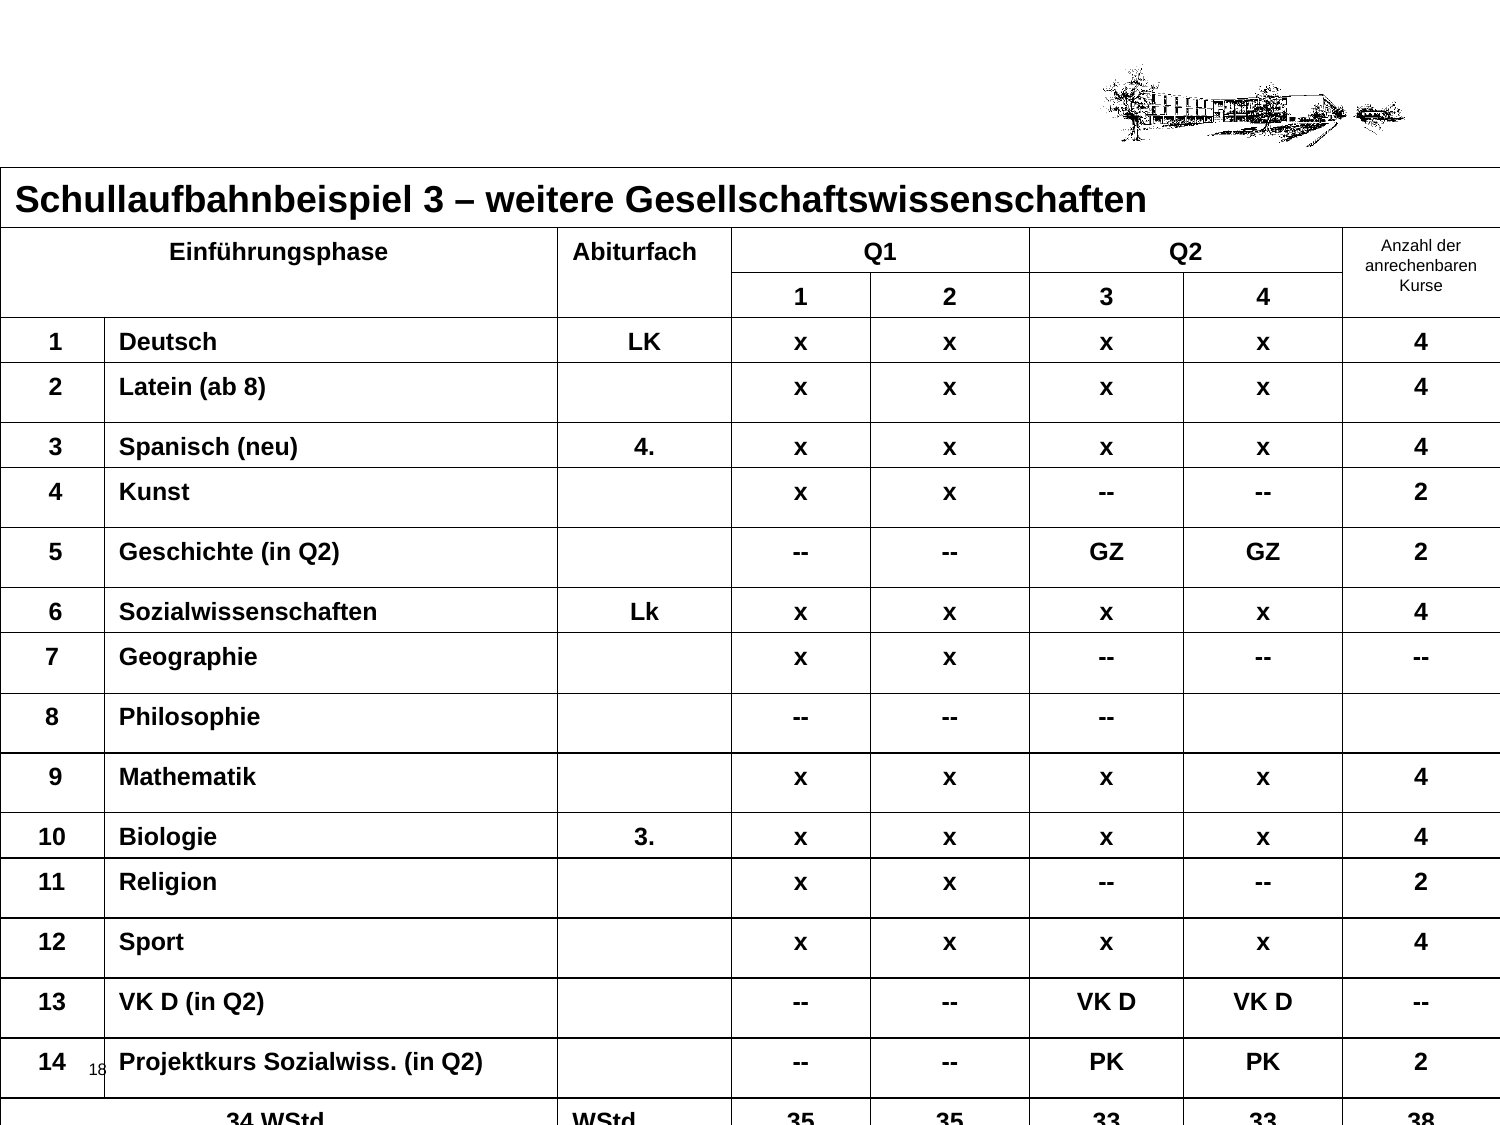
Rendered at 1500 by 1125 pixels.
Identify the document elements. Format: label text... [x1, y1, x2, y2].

picture [1085, 56, 1412, 148]
table_cell x [871, 423, 1029, 467]
table_cell [558, 468, 731, 527]
table_cell Anzahl der anrechenbaren Kurse [1343, 228, 1500, 317]
table_cell x [1184, 754, 1342, 812]
table_cell Lk [558, 588, 731, 632]
table_cell x [871, 363, 1029, 422]
table_cell Einführungsphase [1, 228, 557, 317]
table_cell 7 [1, 633, 104, 693]
table_cell x [732, 633, 870, 693]
table_cell x [732, 919, 870, 977]
table_cell [558, 528, 731, 587]
table_cell [558, 979, 731, 1037]
table_cell x [1030, 754, 1183, 812]
table_cell [1184, 694, 1342, 752]
table_cell Spanisch (neu) [105, 423, 557, 467]
table_cell x [871, 813, 1029, 857]
table_cell 4 [1343, 588, 1500, 632]
table_cell [558, 363, 731, 422]
table_header Schullaufbahnbeispiel 3 – weitere Gesellschaftswissenschaften [1, 168, 1500, 227]
table_cell 3 [1030, 273, 1183, 317]
table_cell VK D [1030, 979, 1183, 1037]
table_cell 35 [871, 1099, 1029, 1125]
table_cell -- [732, 694, 870, 752]
table_cell -- [871, 528, 1029, 587]
table_cell Latein (ab 8) [105, 363, 557, 422]
table_cell -- [1184, 859, 1342, 917]
table_cell x [732, 468, 870, 527]
table_cell x [732, 588, 870, 632]
table_cell Kunst [105, 468, 557, 527]
table_cell 12 [1, 919, 104, 977]
table_cell -- [1030, 468, 1183, 527]
table_cell x [871, 318, 1029, 362]
table_cell x [871, 919, 1029, 977]
table_cell Q1 [732, 228, 1029, 272]
table_cell 38 [1343, 1099, 1500, 1125]
table_cell x [1030, 588, 1183, 632]
table_cell x [732, 754, 870, 812]
table_cell Biologie [105, 813, 557, 857]
table_cell [1343, 694, 1500, 752]
table_cell VK D (in Q2) [105, 979, 557, 1037]
table_cell x [1030, 363, 1183, 422]
table_cell 1 [732, 273, 870, 317]
table_cell Q2 [1030, 228, 1342, 272]
table_cell -- [871, 694, 1029, 752]
table_cell 2 [1, 363, 104, 422]
table_cell [558, 919, 731, 977]
table_cell 4 [1343, 318, 1500, 362]
table_cell 4. [558, 423, 731, 467]
table_cell 4 [1343, 813, 1500, 857]
table_cell [558, 1039, 731, 1097]
table_cell 2 [1343, 528, 1500, 587]
table_cell x [1184, 813, 1342, 857]
table_cell x [1030, 919, 1183, 977]
table_cell x [871, 754, 1029, 812]
table_cell 5 [1, 528, 104, 587]
table_cell -- [1343, 979, 1500, 1037]
table_cell Projektkurs Sozialwiss. (in Q2) [105, 1039, 557, 1097]
table_cell 6 [1, 588, 104, 632]
table_cell -- [1030, 694, 1183, 752]
table_cell 3. [558, 813, 731, 857]
table_cell x [1184, 318, 1342, 362]
table_cell 13 [1, 979, 104, 1037]
table_cell 2 [1343, 859, 1500, 917]
table_cell LK [558, 318, 731, 362]
table_cell 11 [1, 859, 104, 917]
table_cell x [732, 318, 870, 362]
table_cell Mathematik [105, 754, 557, 812]
table_cell [558, 694, 731, 752]
table_cell x [1184, 363, 1342, 422]
table_cell x [1184, 919, 1342, 977]
table_cell x [871, 859, 1029, 917]
table_cell 8 [1, 694, 104, 752]
table_cell Geschichte (in Q2) [105, 528, 557, 587]
table_cell 4 [1343, 423, 1500, 467]
table_cell 4 [1343, 919, 1500, 977]
table_cell Philosophie [105, 694, 557, 752]
table_cell 35 [732, 1099, 870, 1125]
table_cell x [1184, 423, 1342, 467]
table_cell Geographie [105, 633, 557, 693]
table_cell x [1184, 588, 1342, 632]
table_cell x [1030, 318, 1183, 362]
table_cell x [732, 859, 870, 917]
table_cell WStd [558, 1099, 731, 1125]
table_cell x [732, 423, 870, 467]
table_cell 3 [1, 423, 104, 467]
table_cell 2 [1343, 468, 1500, 527]
table_cell -- [1030, 859, 1183, 917]
table_cell -- [732, 1039, 870, 1097]
table_cell 1 [1, 318, 104, 362]
table_cell x [871, 633, 1029, 693]
table_cell Deutsch [105, 318, 557, 362]
table_cell [558, 633, 731, 693]
table_cell -- [1030, 633, 1183, 693]
table_cell 14 [1, 1039, 104, 1097]
table_cell 4 [1343, 363, 1500, 422]
table_cell 2 [1343, 1039, 1500, 1097]
table_cell -- [871, 1039, 1029, 1097]
table_cell 4 [1, 468, 104, 527]
table_cell Sport [105, 919, 557, 977]
table_cell -- [871, 979, 1029, 1037]
table_cell 10 [1, 813, 104, 857]
table_cell -- [1343, 633, 1500, 693]
table_cell 34 WStd. [1, 1099, 557, 1125]
table_cell x [871, 468, 1029, 527]
table_cell 2 [871, 273, 1029, 317]
table_cell x [1030, 813, 1183, 857]
table_cell -- [1184, 633, 1342, 693]
table_cell GZ [1184, 528, 1342, 587]
table_cell Religion [105, 859, 557, 917]
table_cell GZ [1030, 528, 1183, 587]
table_cell 33 [1030, 1099, 1183, 1125]
table_cell -- [732, 979, 870, 1037]
table_cell x [1030, 423, 1183, 467]
table_cell 33 [1184, 1099, 1342, 1125]
table_cell [558, 754, 731, 812]
table_cell x [732, 363, 870, 422]
table_cell Sozialwissenschaften [105, 588, 557, 632]
table_cell [558, 859, 731, 917]
table_cell x [871, 588, 1029, 632]
table_cell Abiturfach [558, 228, 731, 317]
table_cell -- [732, 528, 870, 587]
table_cell 9 [1, 754, 104, 812]
table_cell PK [1184, 1039, 1342, 1097]
table_cell 4 [1184, 273, 1342, 317]
table_cell PK [1030, 1039, 1183, 1097]
table_cell 4 [1343, 754, 1500, 812]
table_cell VK D [1184, 979, 1342, 1037]
table_cell -- [1184, 468, 1342, 527]
table_cell x [732, 813, 870, 857]
